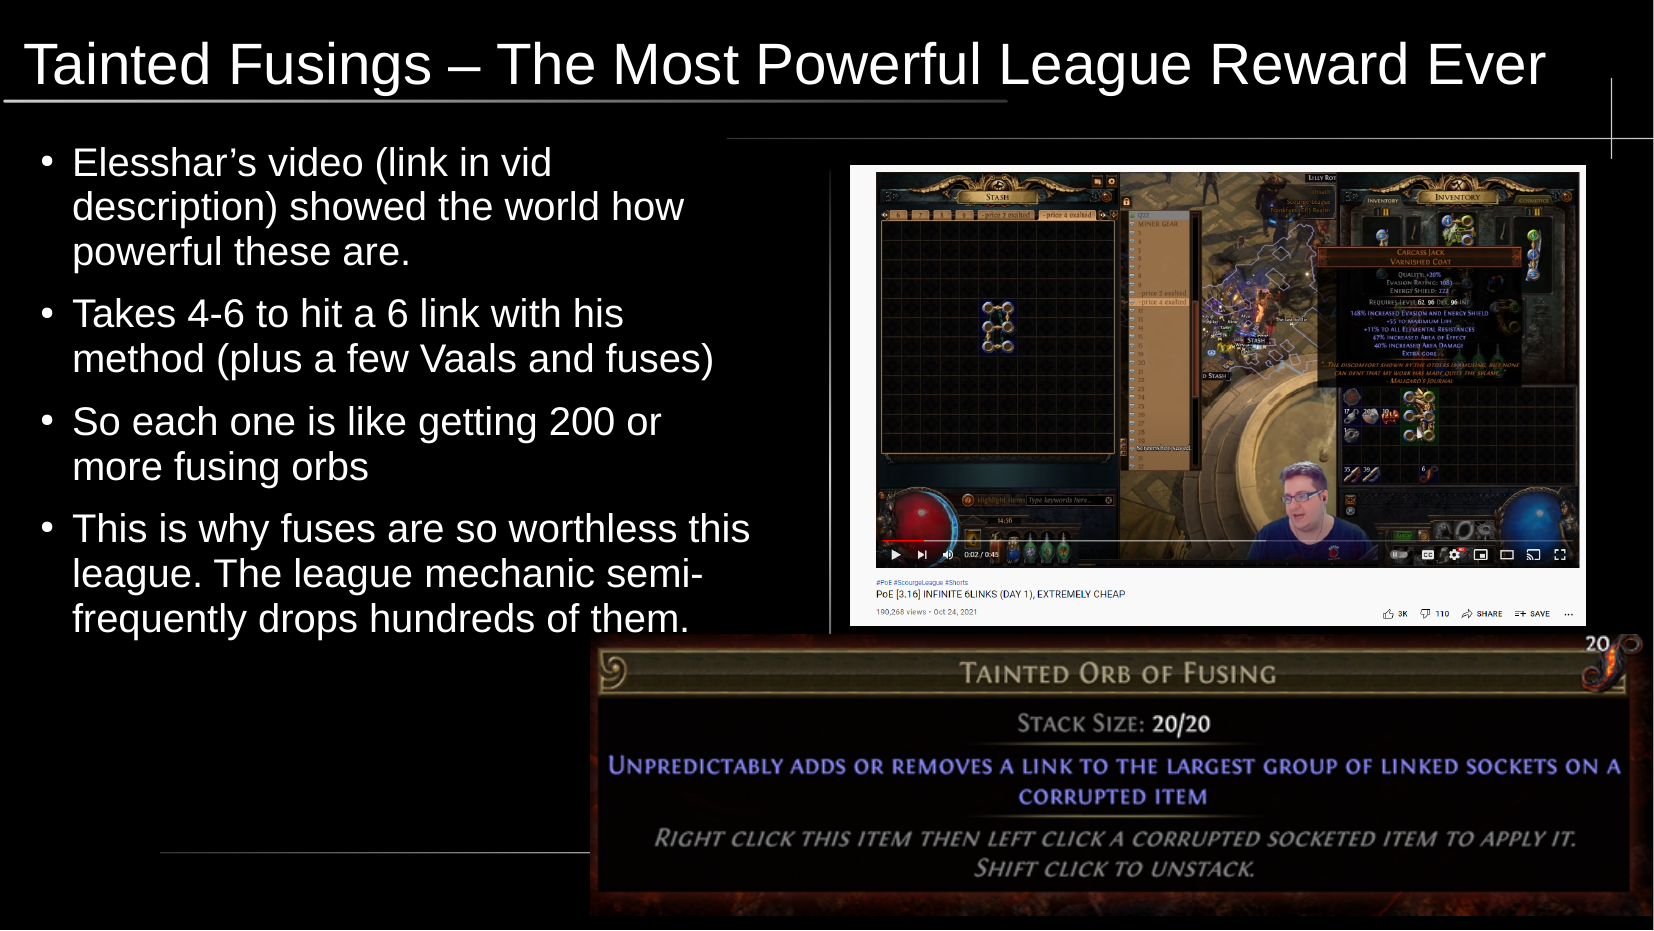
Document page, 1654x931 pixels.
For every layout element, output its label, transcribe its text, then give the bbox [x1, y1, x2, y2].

list Elesshar’s video (link in vid description) showed the world how powerful these are. Takes 4-6 to hit a 6 link with his method (plus a few Vaals and fuses) So each one is like getting 200 or more fusing orbs This is why fuses are so worthless this league. The league mechanic semi-frequently drops hundreds of them. [29, 139, 756, 680]
picture [590, 634, 1652, 916]
title Tainted Fusings – The Most Powerful League Reward Ever [23, 11, 1589, 118]
picture [850, 165, 1586, 626]
